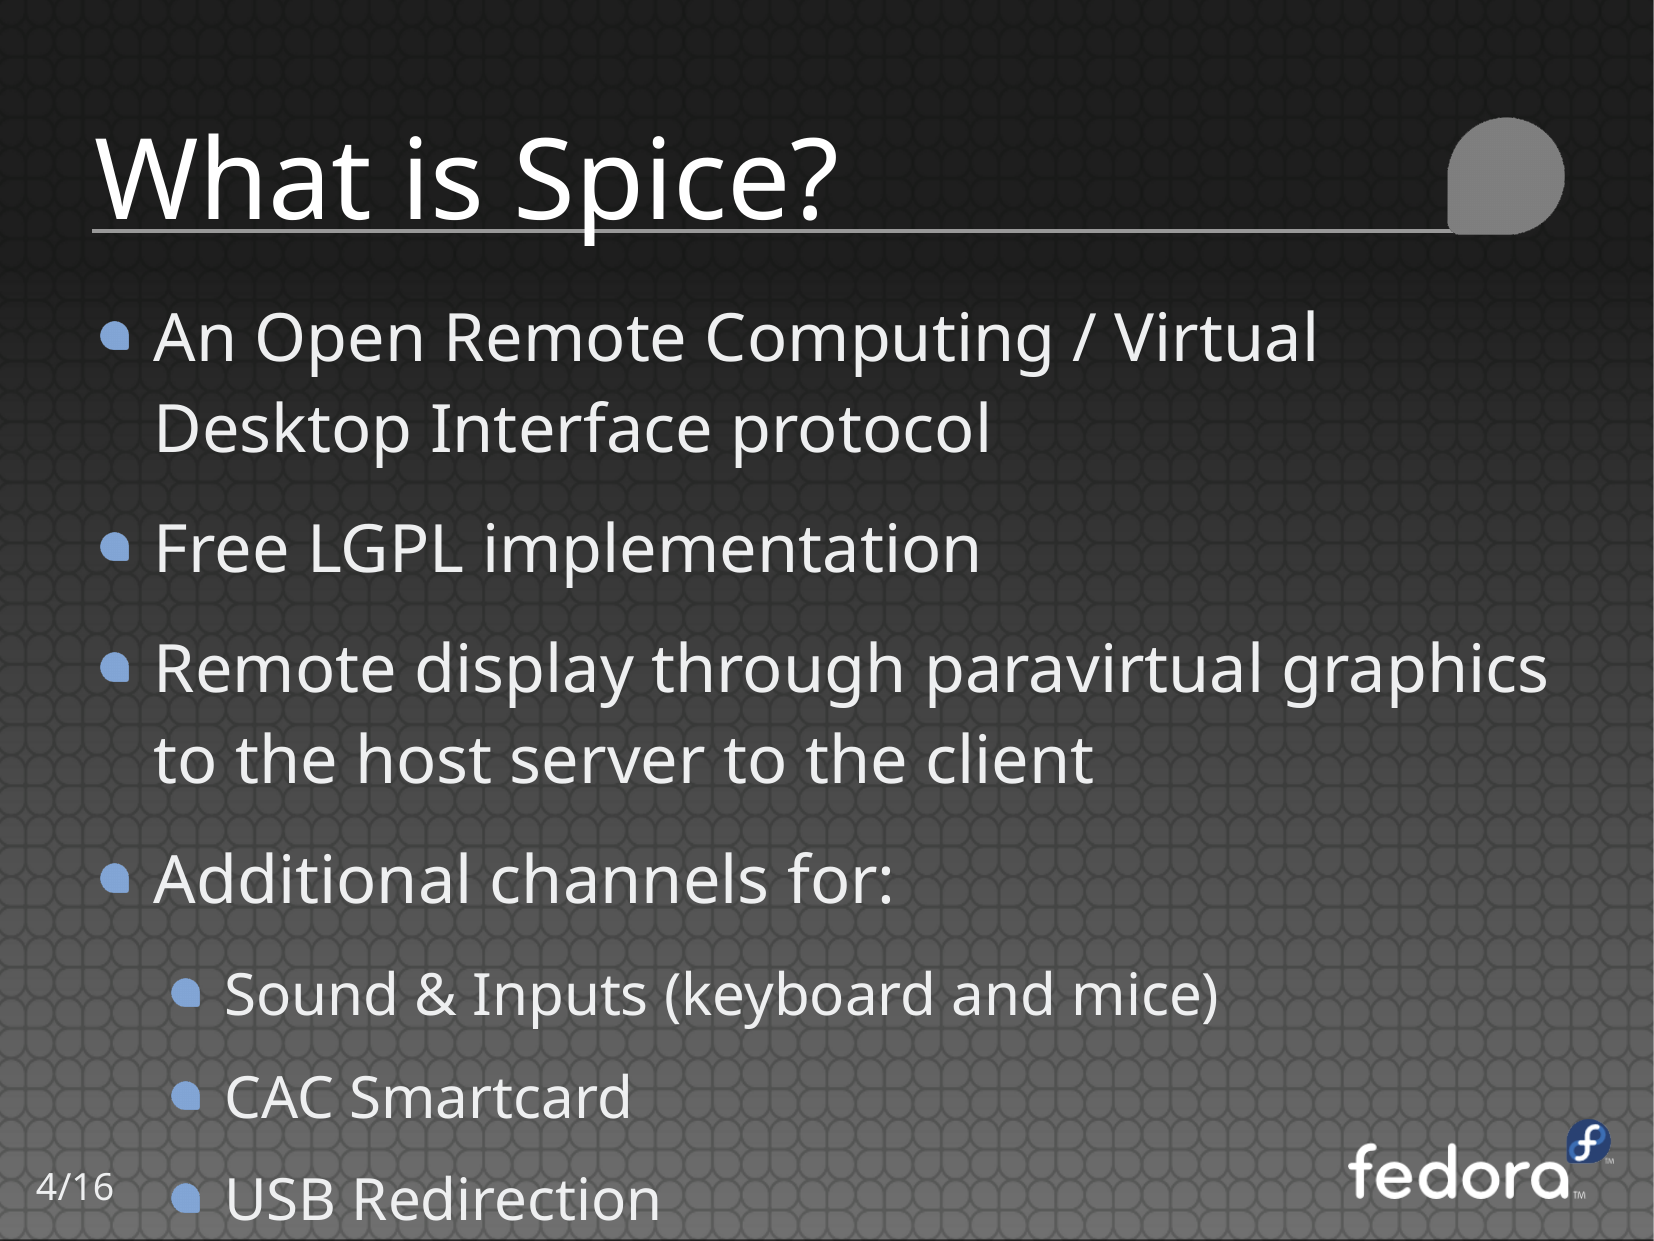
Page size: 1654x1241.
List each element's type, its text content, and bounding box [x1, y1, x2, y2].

picture [0, 0, 1654, 1241]
list An Open Remote Computing / Virtual Desktop Interface protocol Free LGPL implementation Remote display through paravirtual graphics to the host server to the client Additional channels for: Sound & Inputs (keyboard and mice) CAC Smartcard USB Redirection Future extenstions [82, 290, 1571, 1217]
title What is Spice? [94, 100, 1426, 251]
